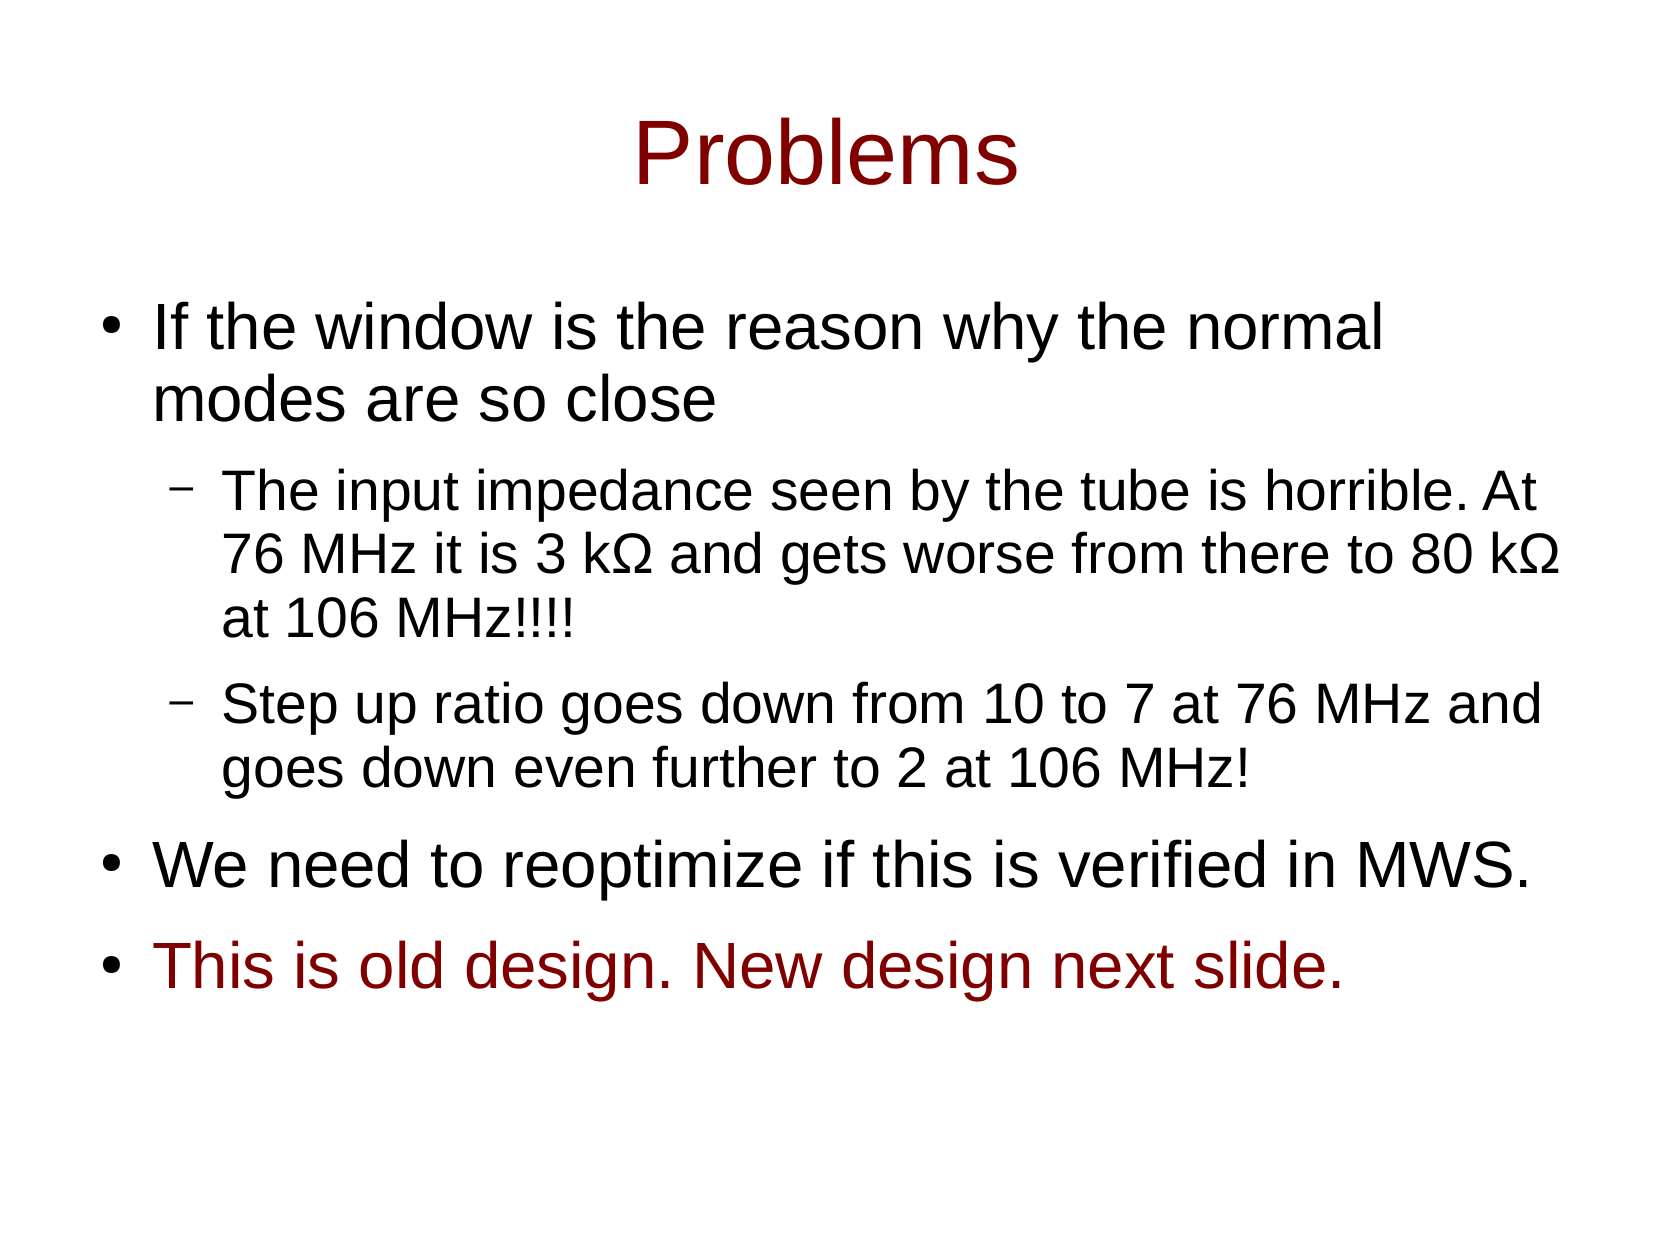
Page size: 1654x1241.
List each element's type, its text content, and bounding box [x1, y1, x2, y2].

title Problems [82, 49, 1571, 257]
list If the window is the reason why the normal modes are so close The input impedance seen by the tube is horrible. At 76 MHz it is 3 kΩ and gets worse from there to 80 kΩ at 106 MHz!!!! Step up ratio goes down from 10 to 7 at 76 MHz and goes down even further to 2 at 106 MHz! We need to reoptimize if this is verified in MWS. This is old design. New design next slide. [82, 290, 1571, 1010]
